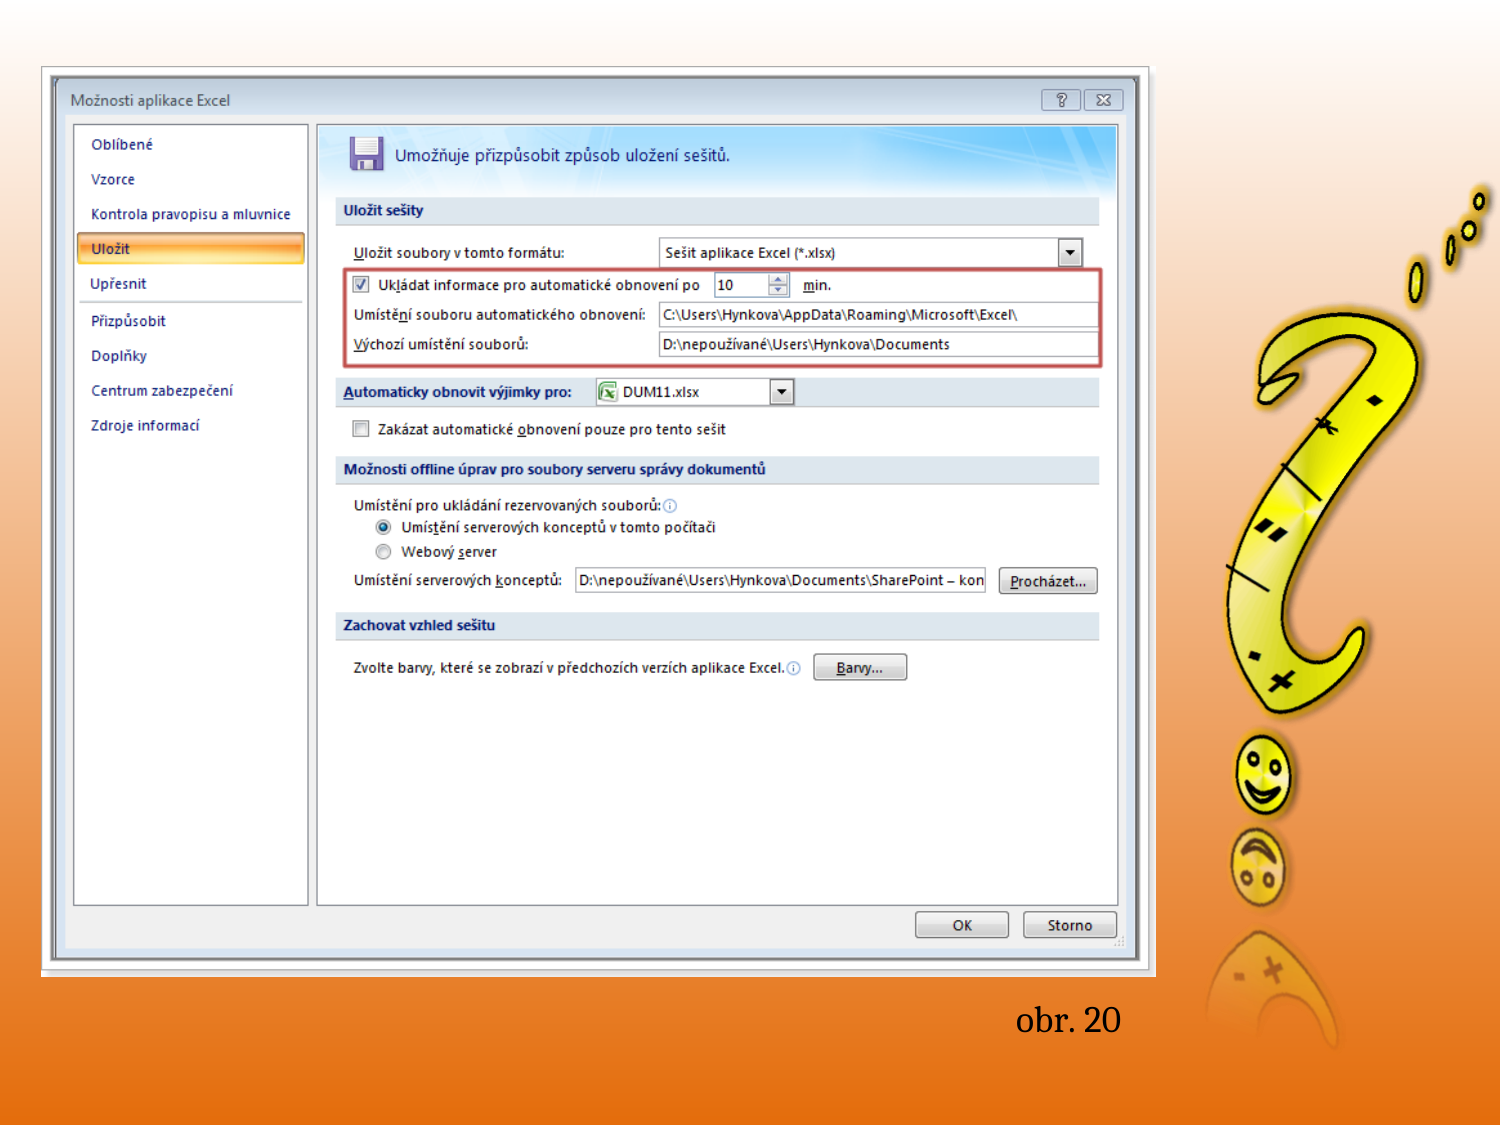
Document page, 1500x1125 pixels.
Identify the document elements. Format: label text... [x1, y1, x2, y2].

picture [41, 66, 1156, 977]
picture [1171, 160, 1500, 1125]
text_box obr. 20 [1001, 987, 1137, 1049]
